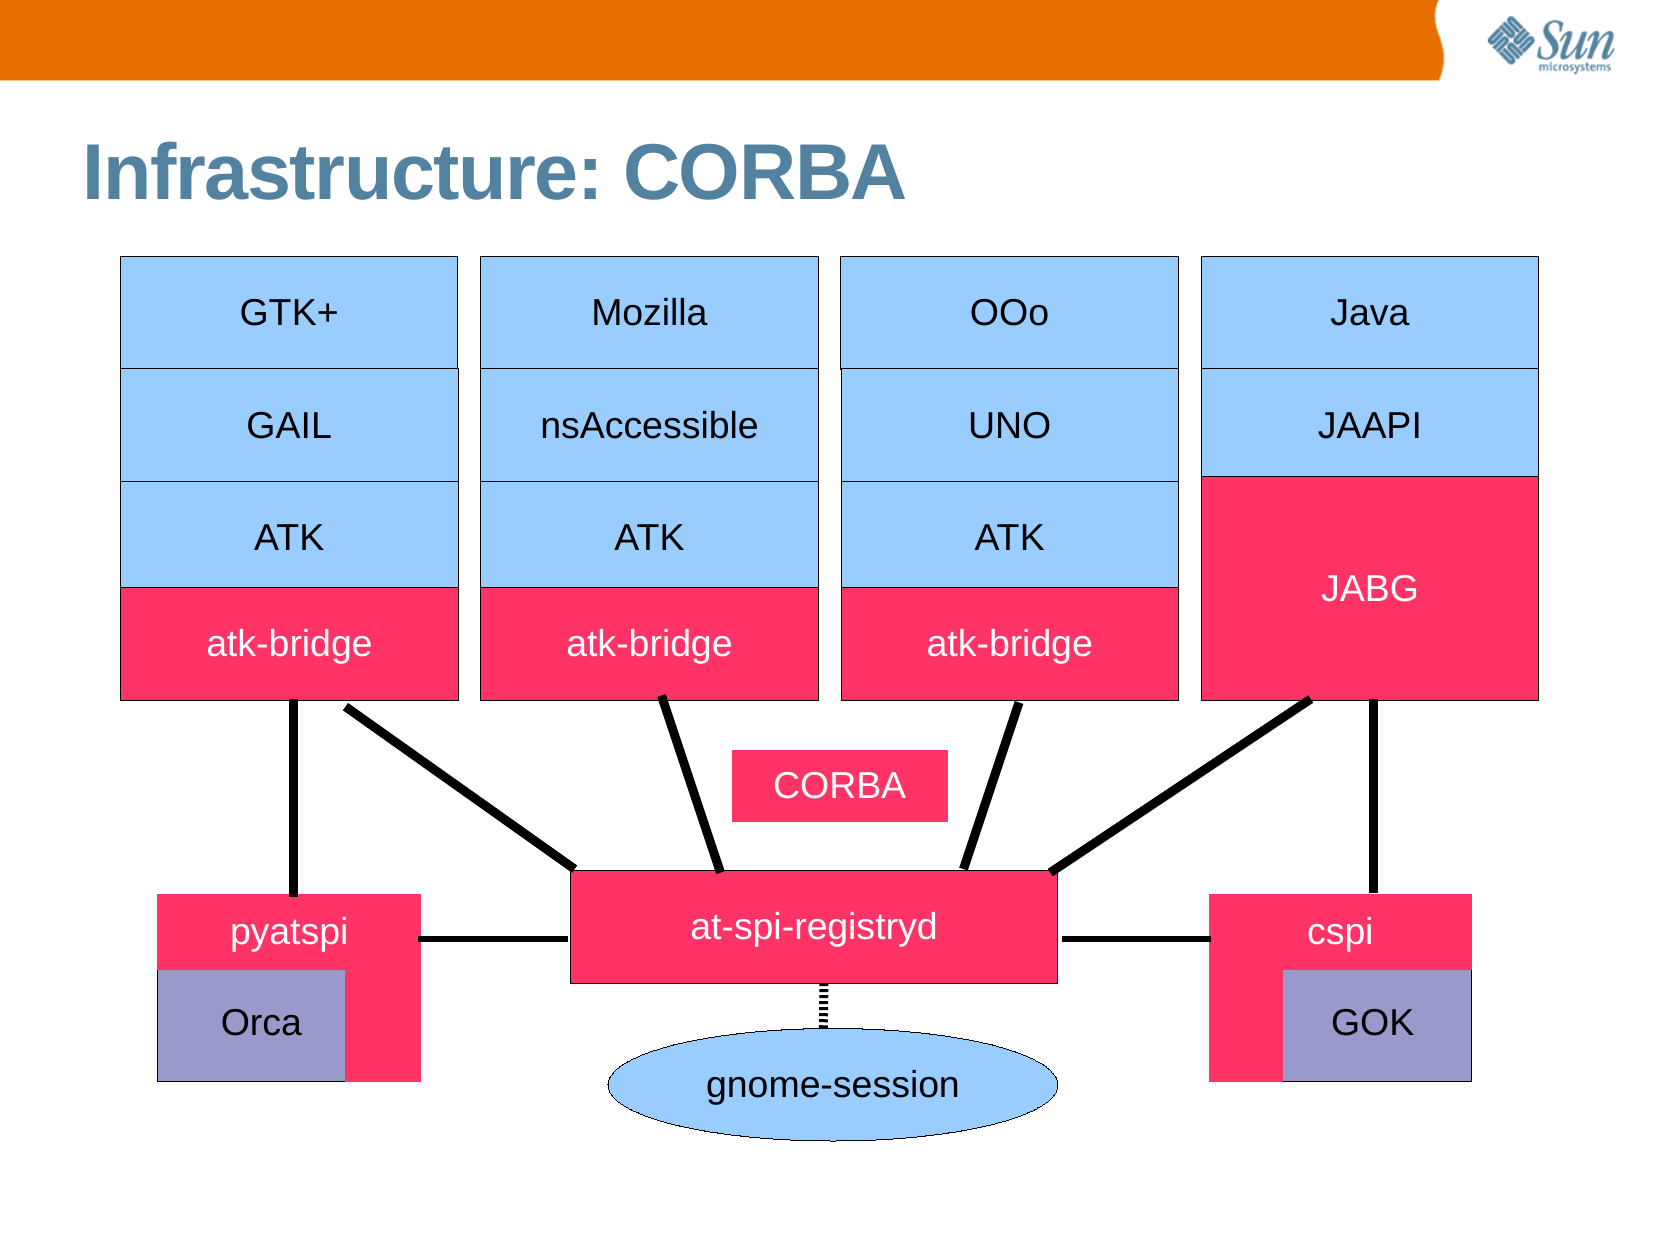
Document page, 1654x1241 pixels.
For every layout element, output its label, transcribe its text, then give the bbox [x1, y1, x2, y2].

text_box JABG [1201, 476, 1539, 701]
picture [0, 0, 1654, 83]
text_box Orca [206, 994, 318, 1052]
text_box ATK [841, 481, 1179, 587]
text_box gnome-session [607, 1028, 1058, 1142]
text_box GAIL [120, 368, 459, 481]
text_box nsAccessible [480, 368, 819, 481]
title Infrastructure: CORBA [82, 135, 1585, 236]
text_box atk-bridge [480, 587, 819, 701]
text_box Java [1201, 256, 1539, 368]
text_box ATK [480, 481, 819, 587]
text_box GOK [1316, 994, 1430, 1052]
text_box UNO [841, 368, 1179, 481]
text_box ATK [120, 481, 459, 587]
text_box [157, 970, 421, 1082]
text_box cspi [1283, 894, 1472, 970]
text_box atk-bridge [120, 587, 459, 701]
text_box JAAPI [1201, 368, 1539, 476]
text_box [1209, 894, 1472, 1082]
text_box GTK+ [120, 256, 458, 368]
text_box at-spi-registryd [570, 870, 1058, 984]
text_box Mozilla [480, 256, 819, 368]
text_box pyatspi [157, 894, 421, 970]
text_box CORBA [732, 750, 948, 822]
text_box atk-bridge [841, 587, 1179, 701]
text_box OOo [840, 256, 1179, 370]
